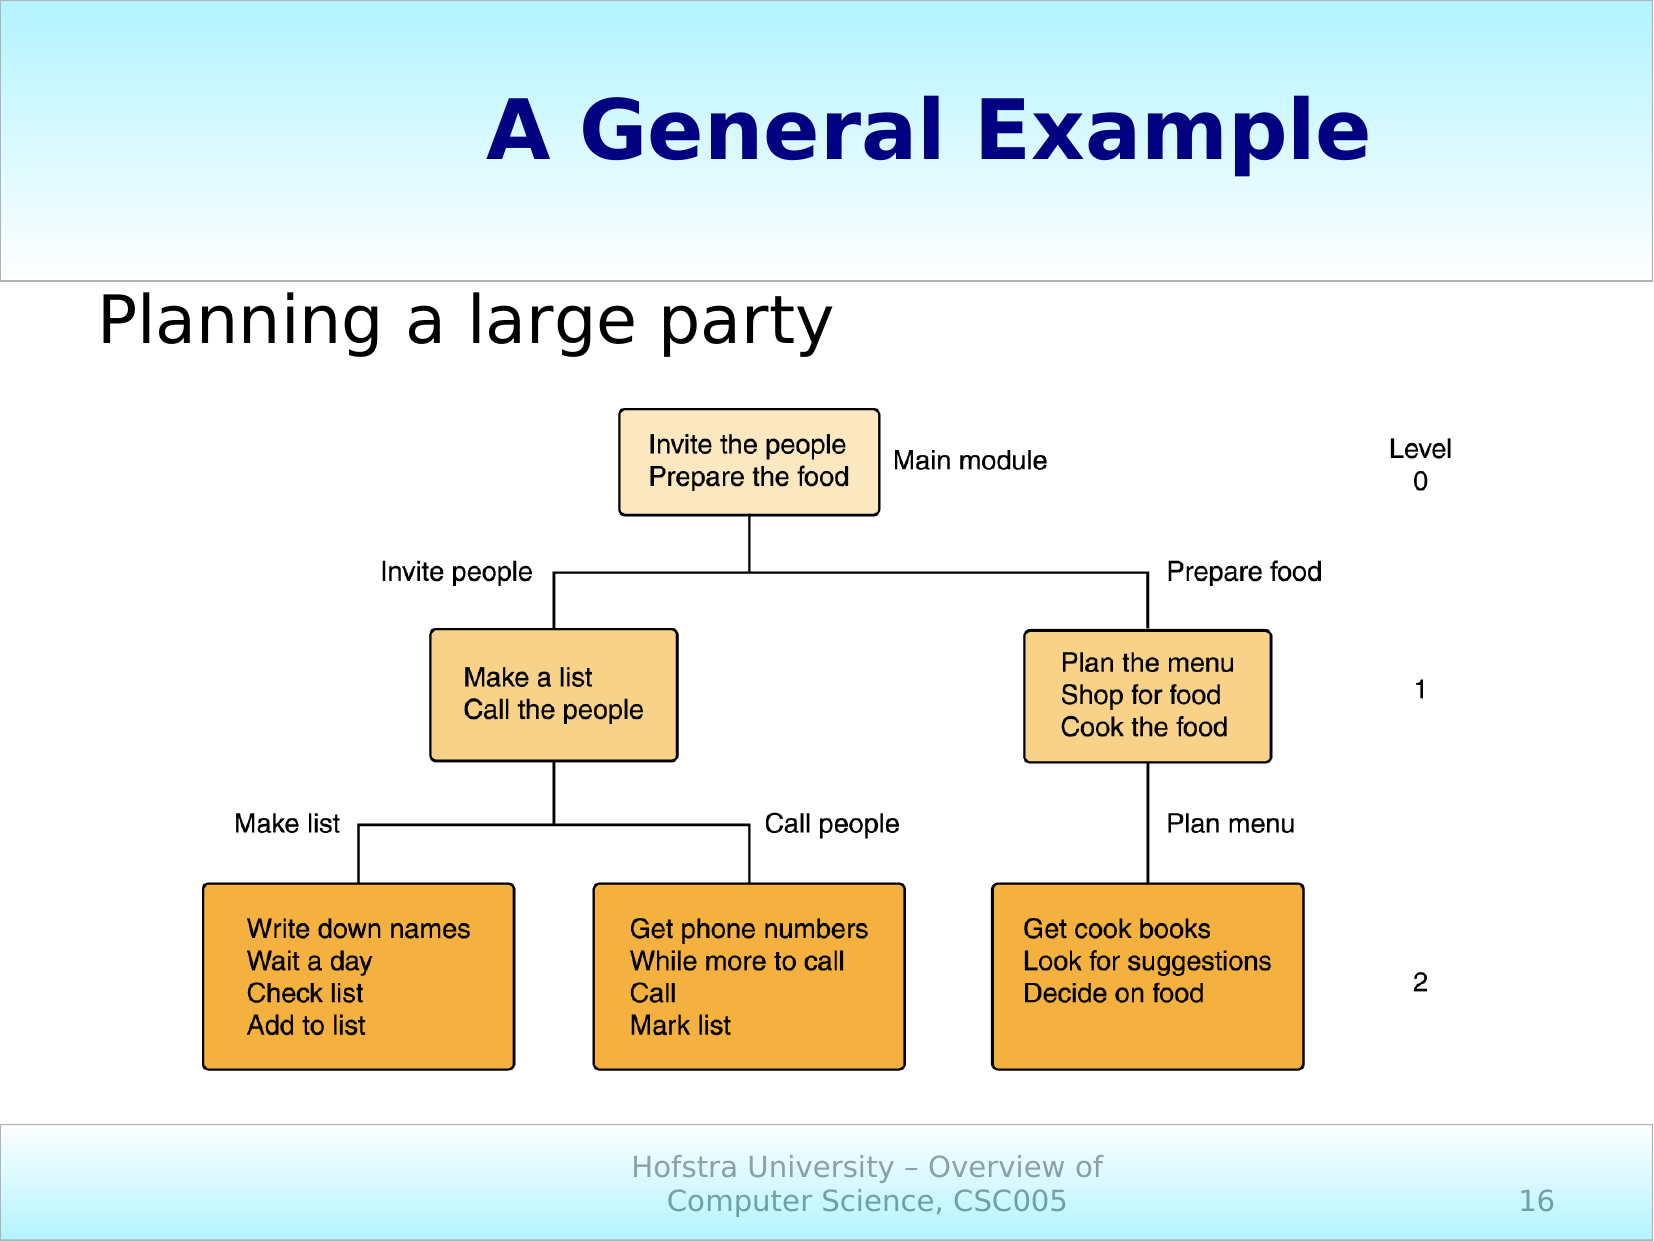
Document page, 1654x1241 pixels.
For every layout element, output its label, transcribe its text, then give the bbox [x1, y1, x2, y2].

list Planning a large party [82, 273, 1571, 1101]
picture [185, 391, 1468, 1087]
title A General Example [247, 27, 1612, 235]
